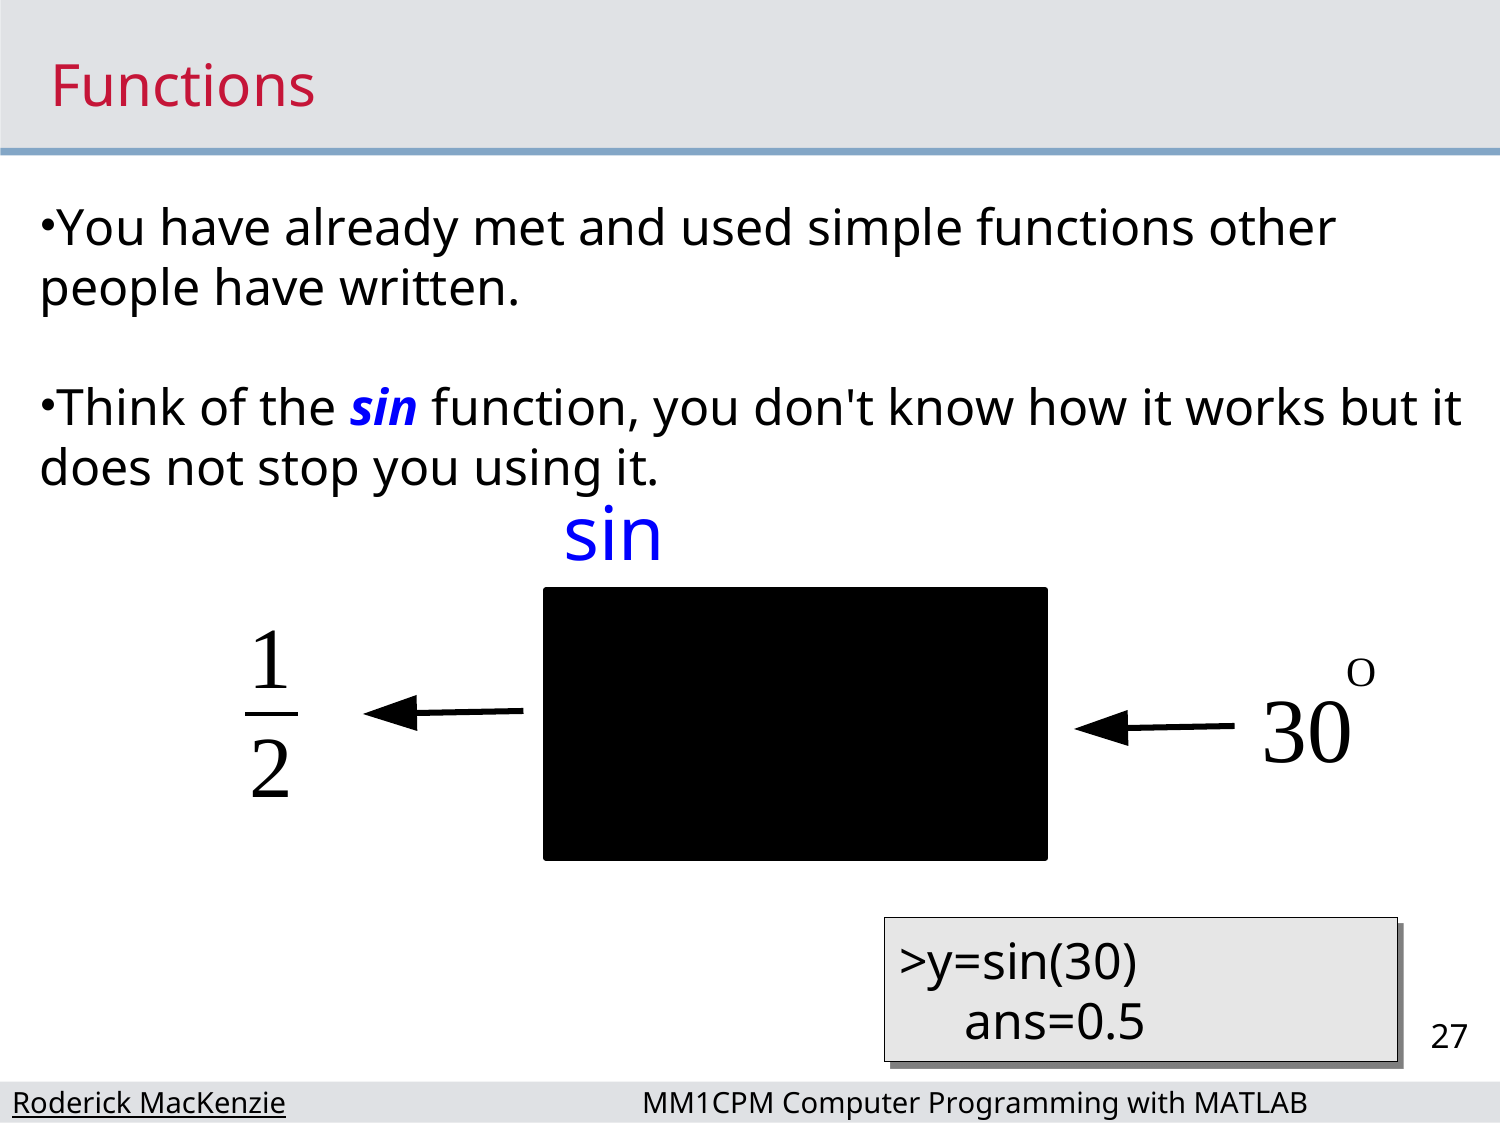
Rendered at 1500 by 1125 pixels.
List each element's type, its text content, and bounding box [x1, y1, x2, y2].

text_box You have already met and used simple functions other people have written. Think of the sin function, you don't know how it works but it does not stop you using it. [24, 187, 1500, 574]
text_box 30 [1246, 663, 1369, 788]
text_box O [1331, 637, 1379, 703]
text_box <number> [1415, 1007, 1500, 1078]
text_box sin [549, 477, 1163, 583]
text_box [545, 590, 1046, 858]
title Functions [35, 31, 1146, 137]
text_box >y=sin(30) ans=0.5 [884, 917, 1398, 1062]
chart [233, 610, 308, 817]
